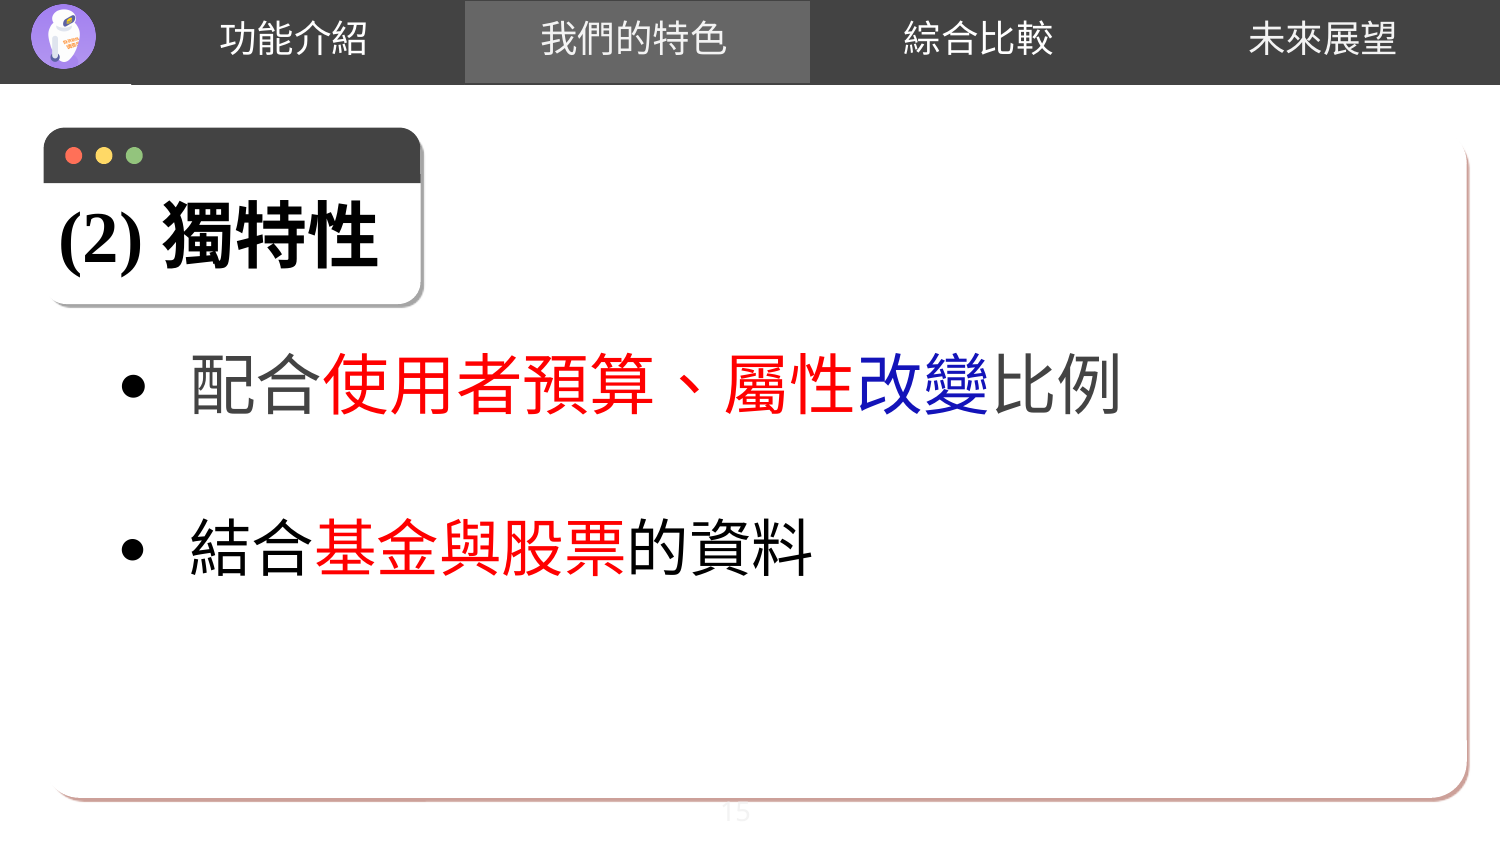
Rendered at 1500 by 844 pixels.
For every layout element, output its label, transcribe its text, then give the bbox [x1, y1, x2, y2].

picture [31, 4, 96, 69]
text_box 綜合比較 [810, 0, 1153, 84]
text_box 我們的特色 [464, 0, 810, 84]
text_box 未來展望 [1153, 0, 1500, 84]
text_box 配合使用者預算、屬性改變比例 結合基金與股票的資料 [92, 323, 1408, 767]
text_box 功能介紹 [131, 0, 464, 84]
text_box [43, 127, 1467, 798]
text_box 15 [705, 779, 796, 844]
text_box [0, 0, 131, 84]
text_box (2)獨特性 [43, 182, 421, 305]
